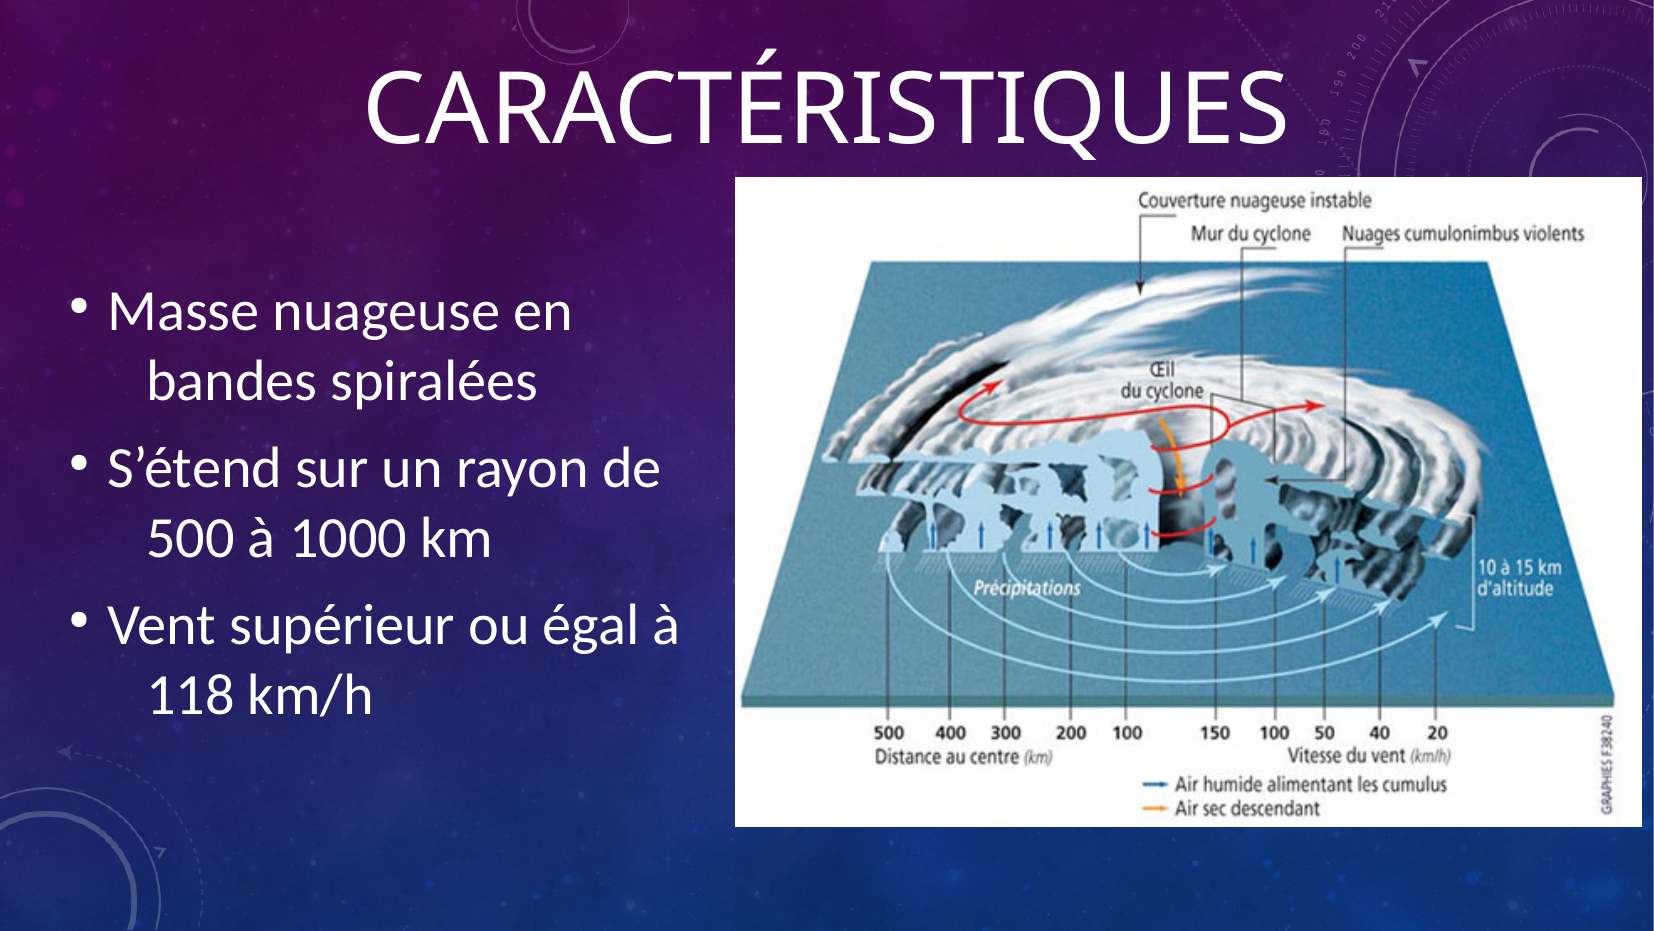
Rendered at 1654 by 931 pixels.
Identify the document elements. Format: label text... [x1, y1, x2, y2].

picture [735, 177, 1642, 827]
title Caractéristiques [82, 25, 1571, 182]
list Masse nuageuse en bandes spiralées S’étend sur un rayon de 500 à 1000 km Vent supérieur ou égal à 118 km/h [53, 177, 716, 822]
